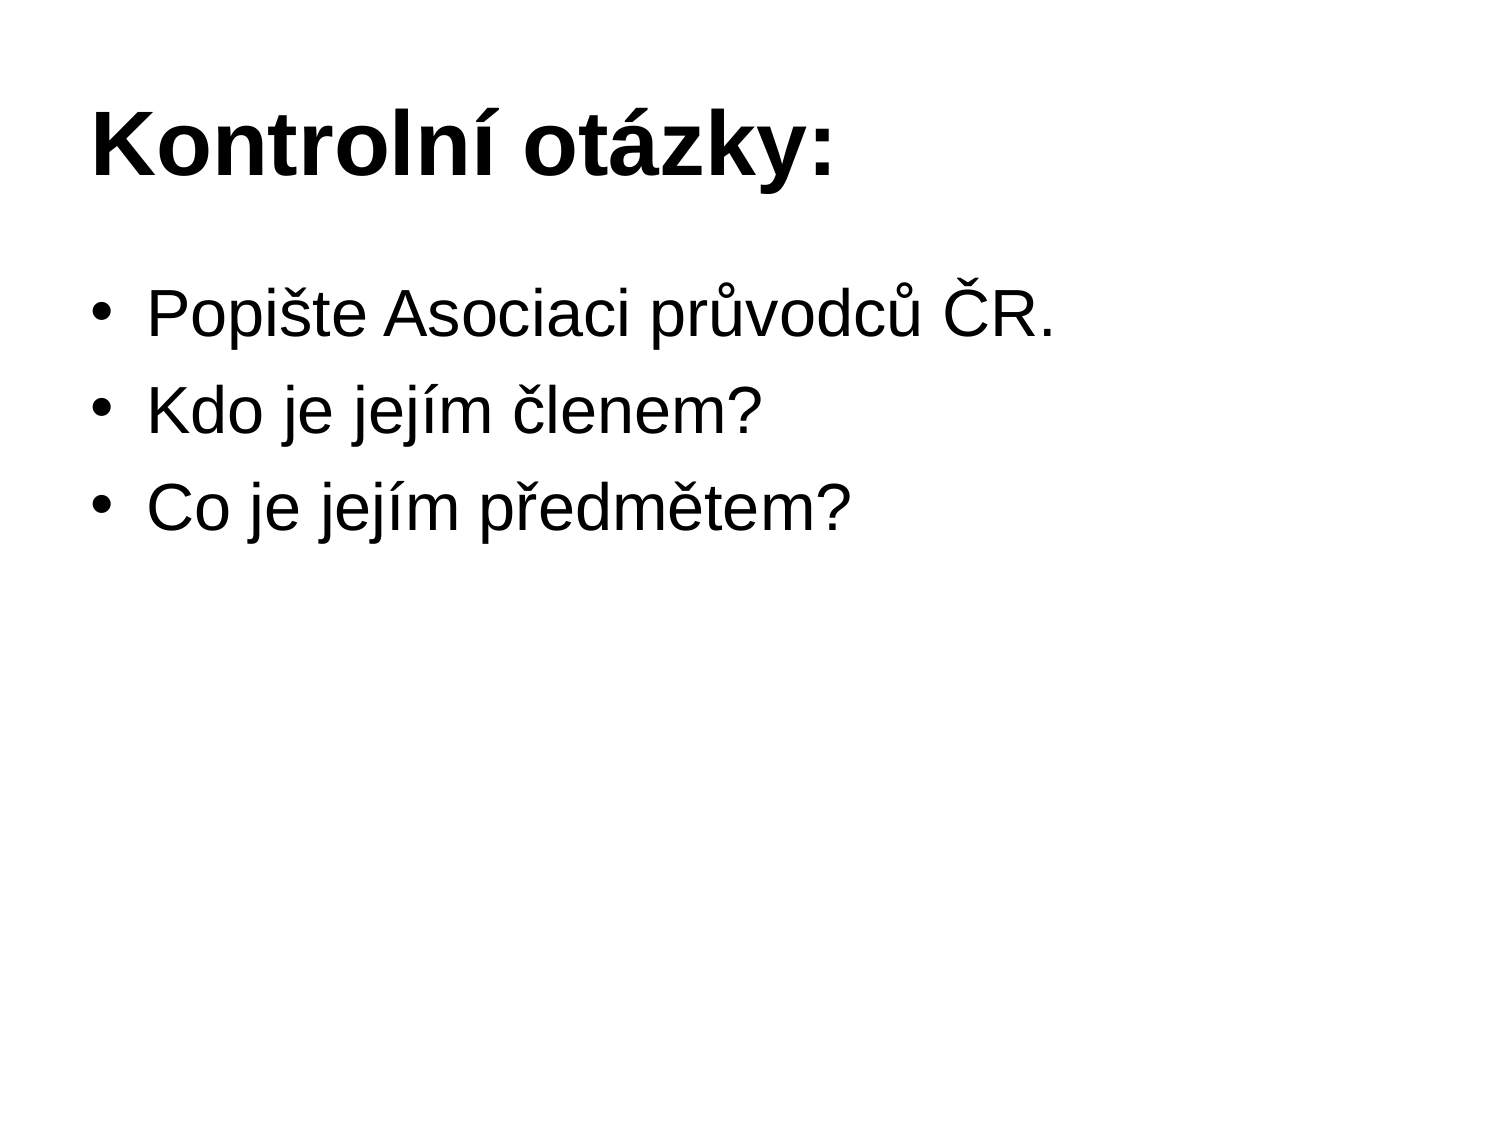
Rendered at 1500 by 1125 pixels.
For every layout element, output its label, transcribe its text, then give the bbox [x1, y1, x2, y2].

title Kontrolní otázky: [75, 45, 1426, 233]
list Popište Asociaci průvodců ČR. Kdo je jejím členem? Co je jejím předmětem? [75, 262, 1426, 1006]
